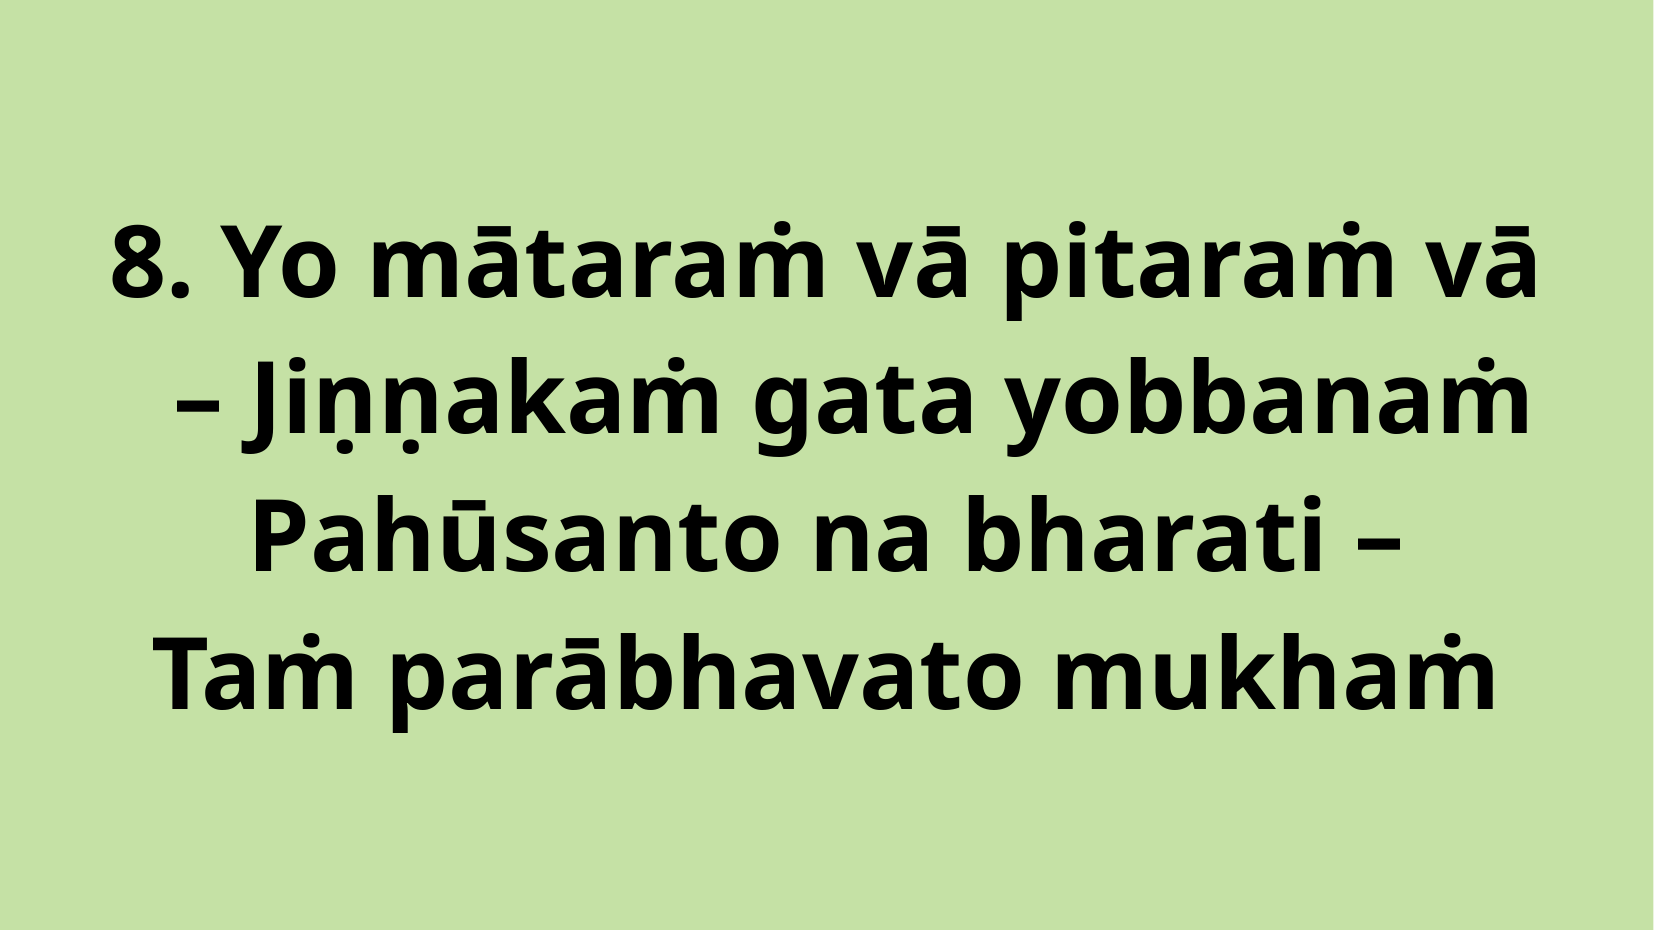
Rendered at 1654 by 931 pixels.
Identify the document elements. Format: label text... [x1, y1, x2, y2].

subtitle 8. Yo mātaraṁ vā pitaraṁ vā – Jiṇṇakaṁ gata yobbanaṁ Pahūsanto na bharati – Taṁ parābhavato mukhaṁ [82, 0, 1571, 931]
